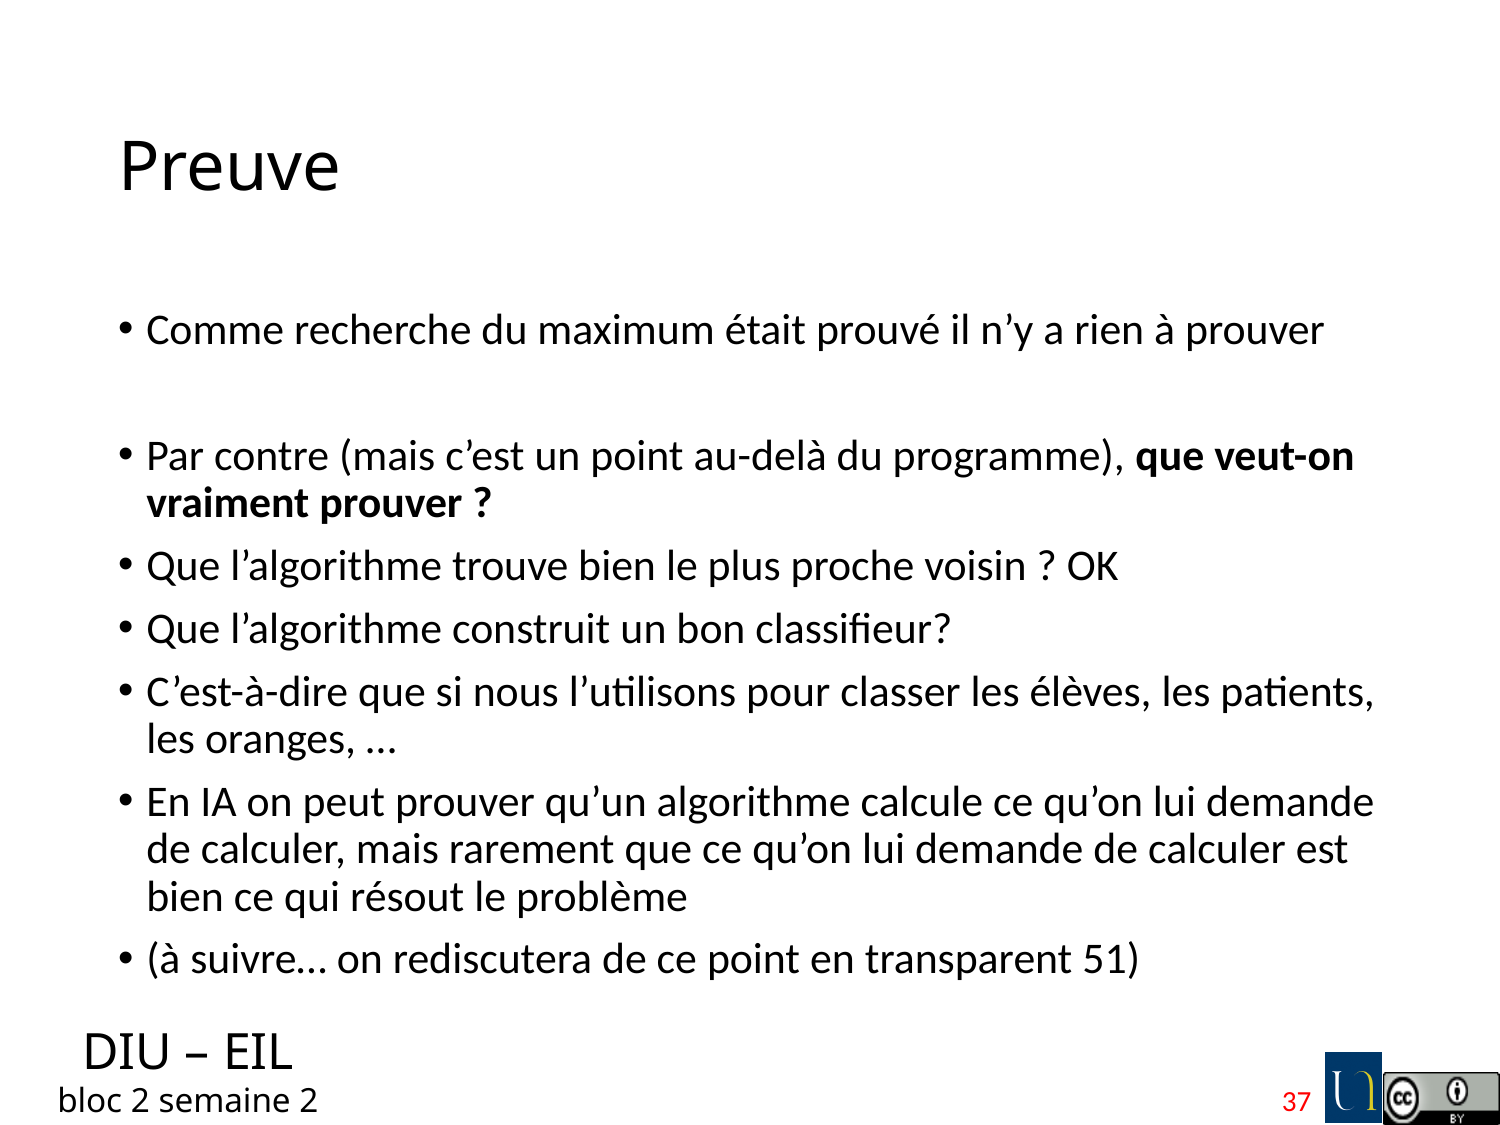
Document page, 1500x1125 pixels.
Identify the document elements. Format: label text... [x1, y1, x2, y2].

title Preuve [103, 59, 1397, 278]
picture [1383, 1072, 1500, 1125]
picture [1325, 1052, 1382, 1123]
list Comme recherche du maximum était prouvé il n’y a rien à prouver Par contre (mais c’est un point au-delà du programme), que veut-on vraiment prouver ? Que l’algorithme trouve bien le plus proche voisin ? OK Que l’algorithme construit un bon classifieur? C’est-à-dire que si nous l’utilisons pour classer les élèves, les patients, les oranges, … En IA on peut prouver qu’un algorithme calcule ce qu’on lui demande de calculer, mais rarement que ce qu’on lui demande de calculer est bien ce qui résout le problème (à suivre… on rediscutera de ce point en transparent 51) [103, 299, 1397, 1014]
slide_number <numéro> [1240, 1070, 1327, 1125]
